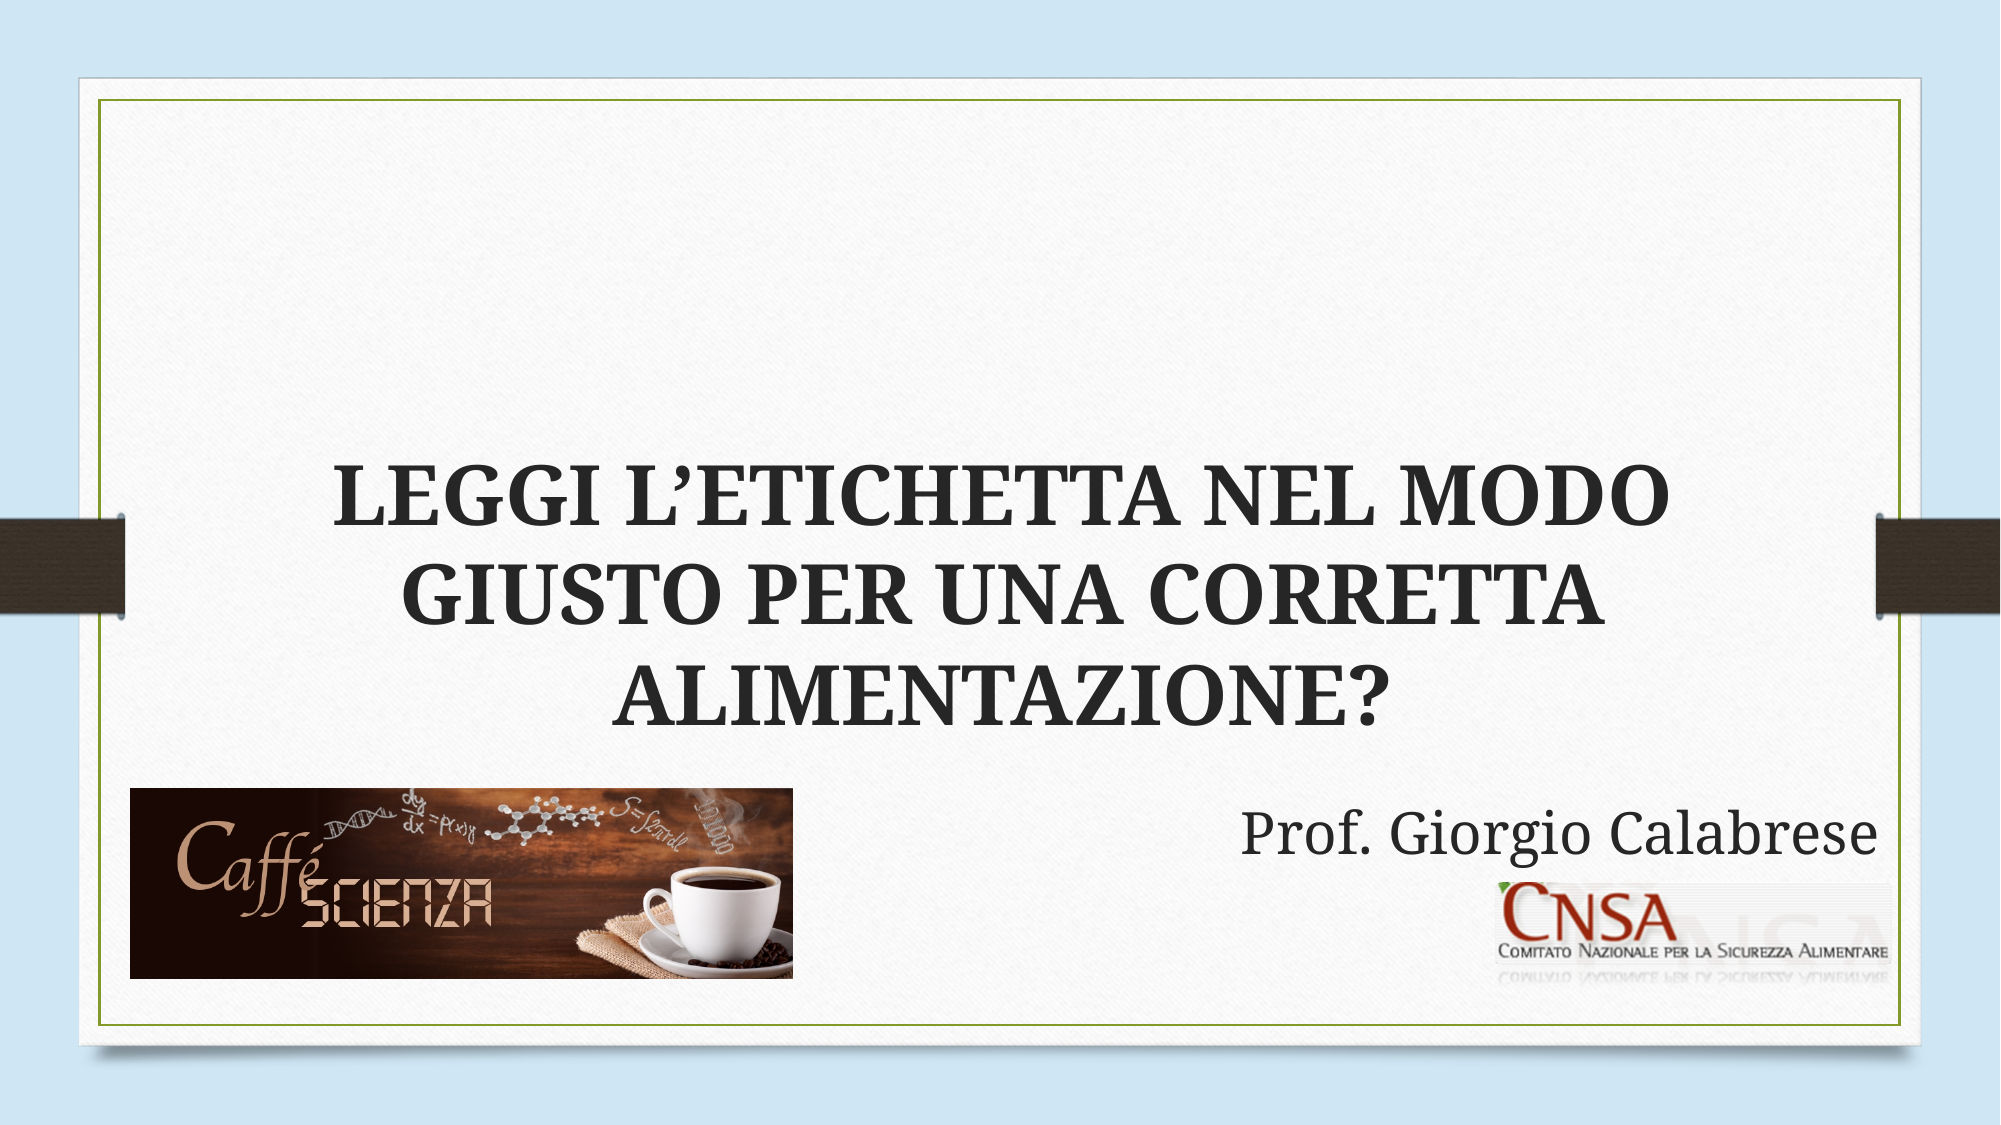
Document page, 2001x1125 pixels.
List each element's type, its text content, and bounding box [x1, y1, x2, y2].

picture [0, 0, 2001, 1125]
subtitle Prof. Giorgio Calabrese [793, 788, 1895, 849]
title LEGGI L’ETICHETTA NEL MODO GIUSTO PER UNA CORRETTA ALIMENTAZIONE? [157, 434, 1849, 683]
